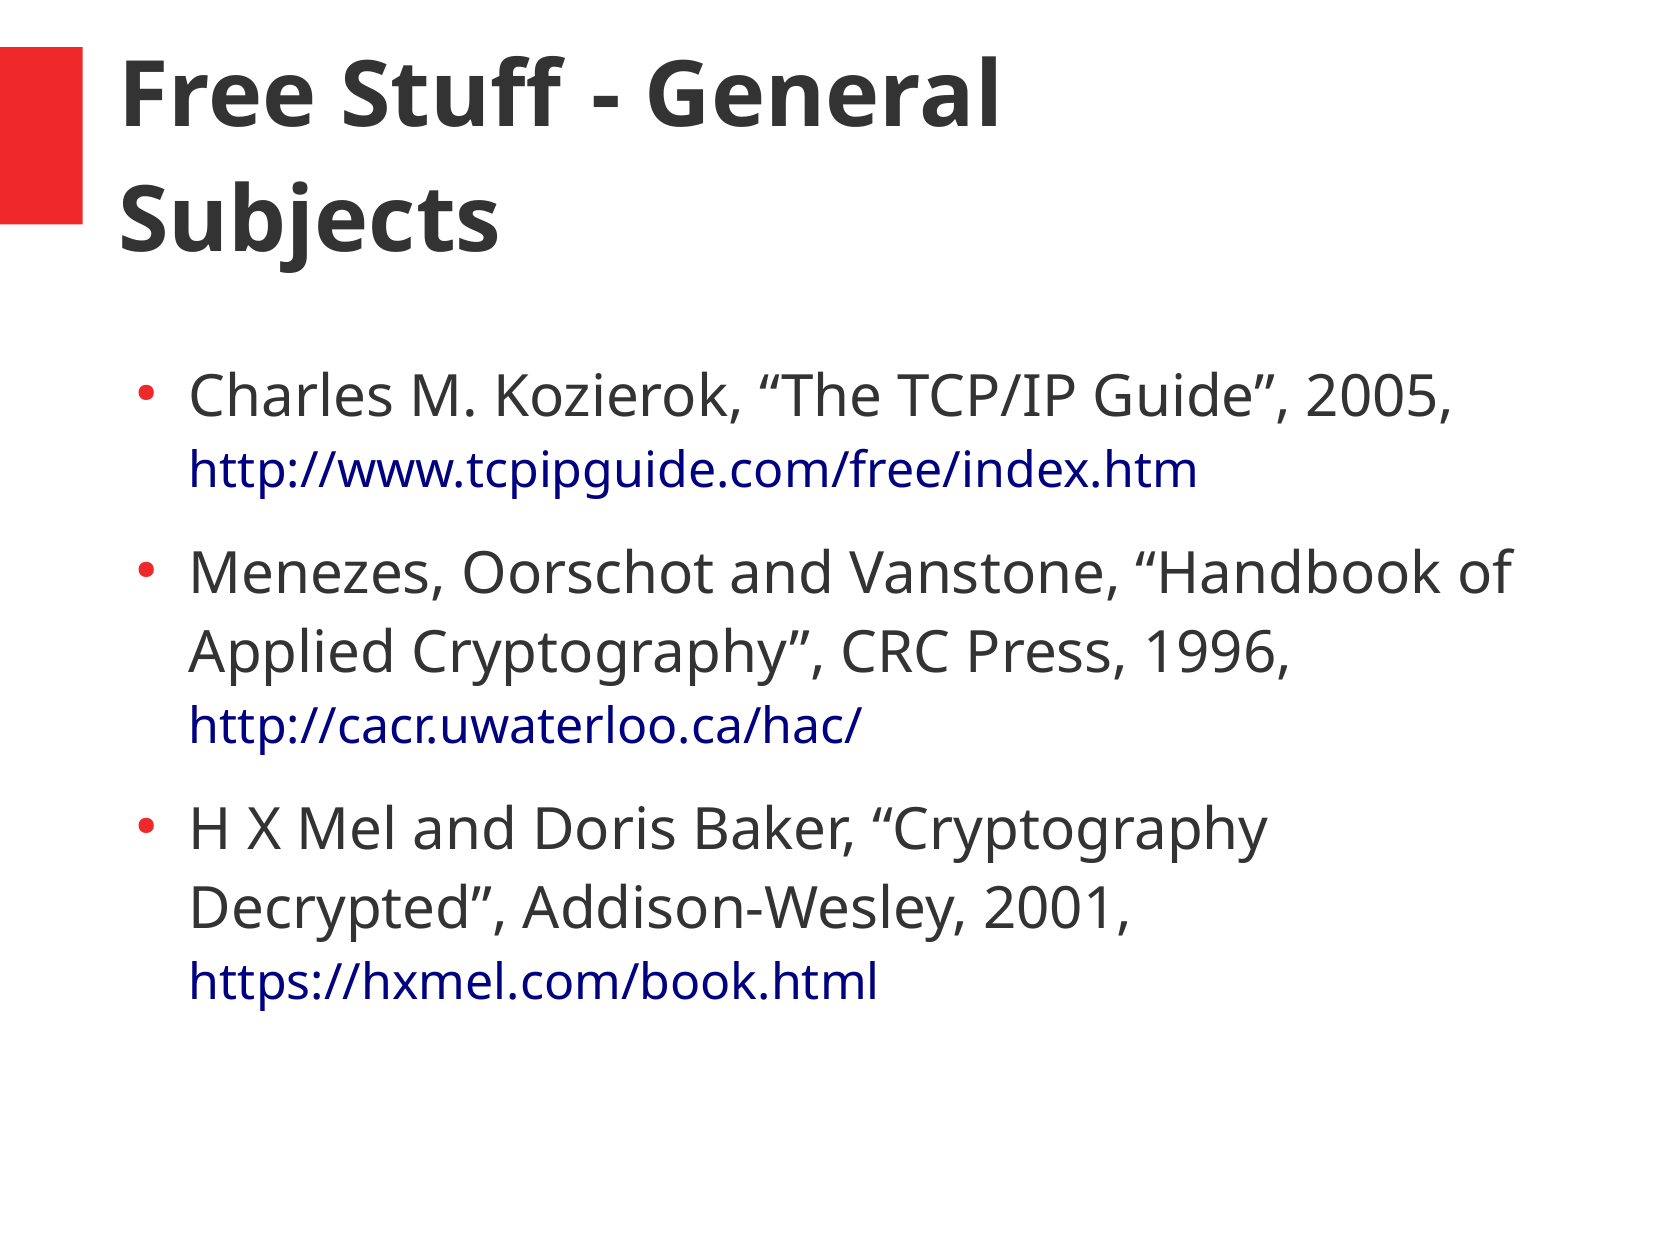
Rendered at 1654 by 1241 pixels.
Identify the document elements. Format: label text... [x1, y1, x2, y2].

list Charles M. Kozierok, “The TCP/IP Guide”, 2005, http://www.tcpipguide.com/free/index.htm Menezes, Oorschot and Vanstone, “Handbook of Applied Cryptography”, CRC Press, 1996, http://cacr.uwaterloo.ca/hac/ H X Mel and Doris Baker, “Cryptography Decrypted”, Addison-Wesley, 2001, https://hxmel.com/book.html [118, 354, 1536, 1074]
title Free Stuff - General Subjects [118, 0, 1321, 320]
